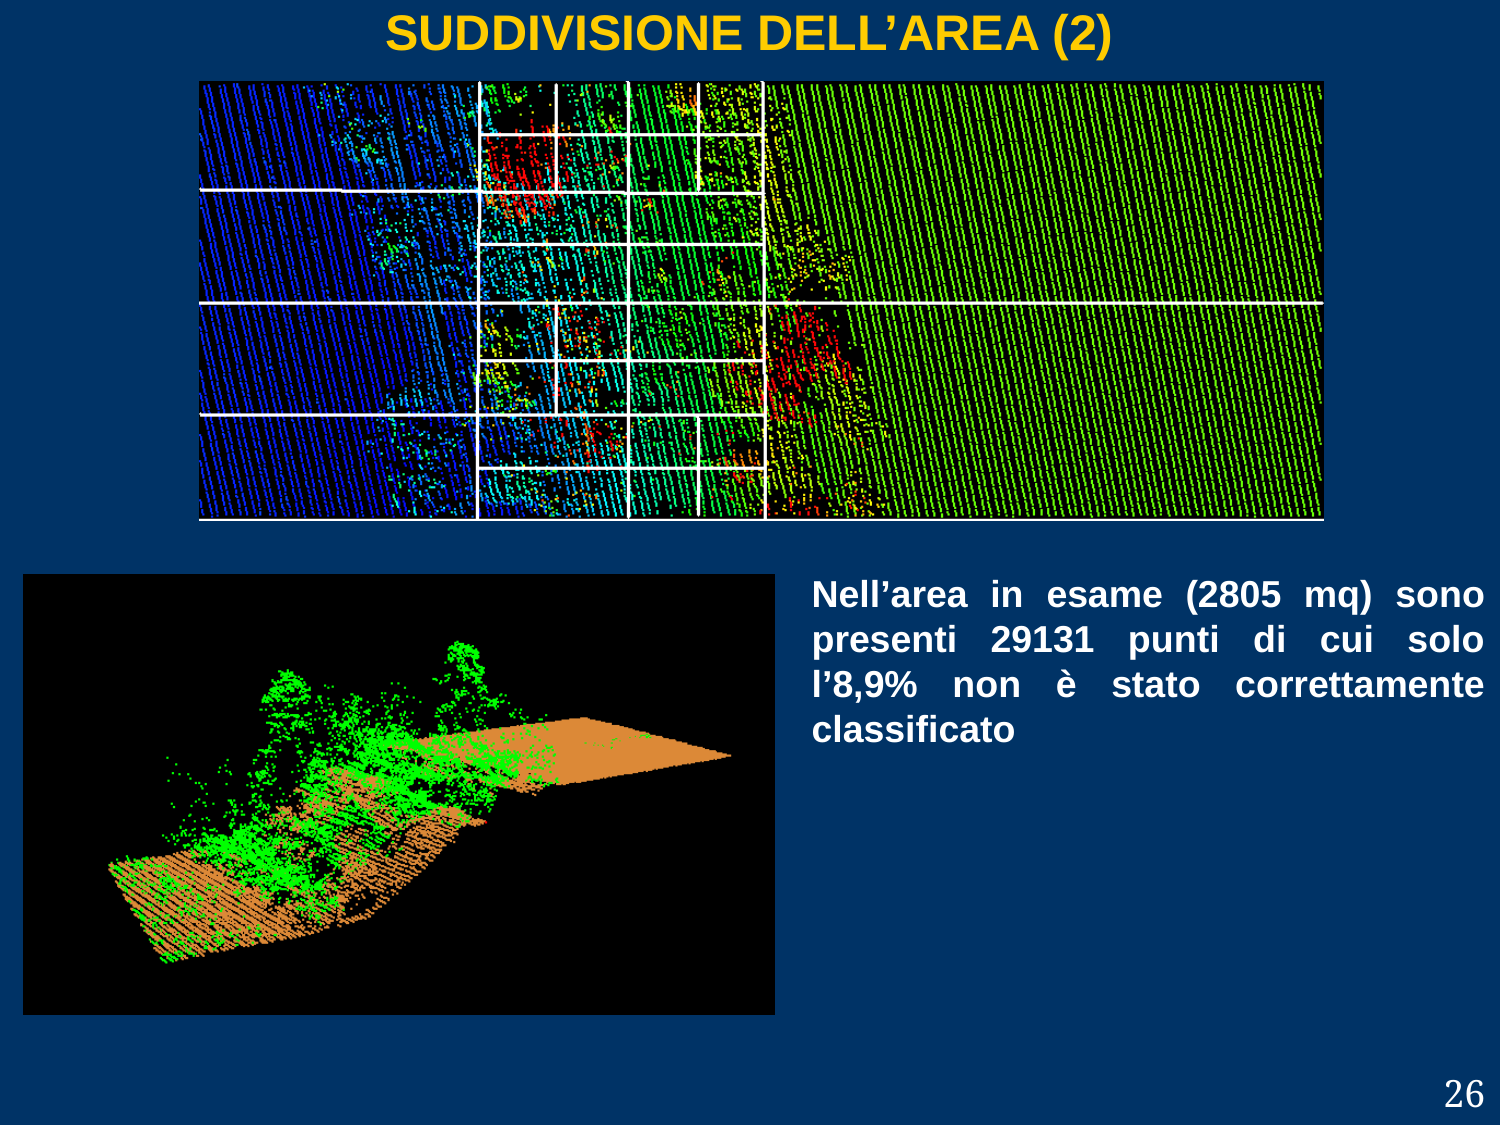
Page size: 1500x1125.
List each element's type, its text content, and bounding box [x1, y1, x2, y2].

slide_number <numero> [1149, 1062, 1500, 1125]
picture [199, 81, 1324, 521]
picture [23, 574, 775, 1015]
text_box Nell’area in esame (2805 mq) sono presenti 29131 punti di cui solo l’8,9% non è stato correttamente classificato [796, 562, 1500, 758]
text_box SUDDIVISIONE DELL’AREA (2) [0, 0, 1500, 69]
